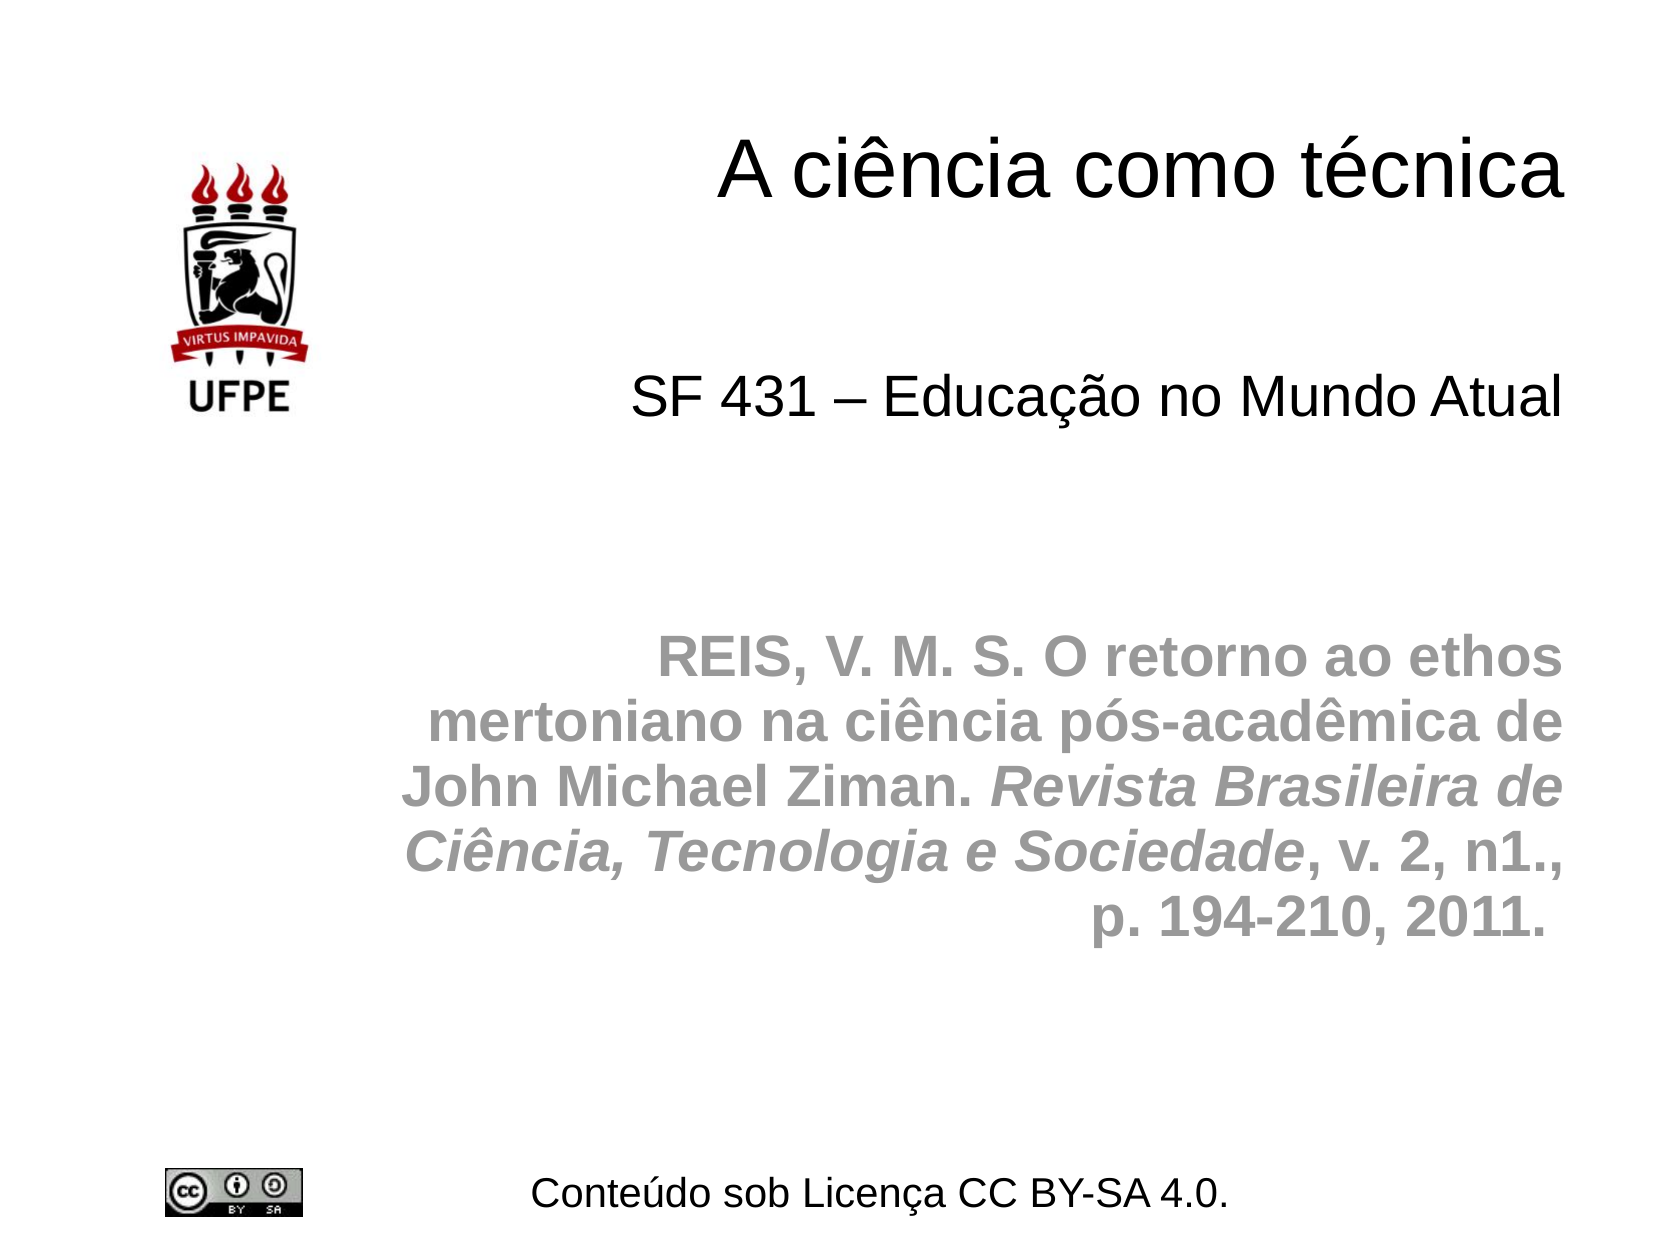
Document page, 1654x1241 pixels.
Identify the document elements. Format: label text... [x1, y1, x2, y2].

picture [165, 1168, 303, 1217]
picture [112, 104, 378, 473]
text_box Conteúdo sob Licença CC BY-SA 4.0. [319, 1163, 1442, 1223]
subtitle A ciência como técnica SF 431 – Educação no Mundo Atual REIS, V. M. S. O retorno ao ethos mertoniano na ciência pós-acadêmica de John Michael Ziman. Revista Brasileira de Ciência, Tecnologia e Sociedade, v. 2, n1., p. 194-210, 2011. [76, 89, 1565, 982]
